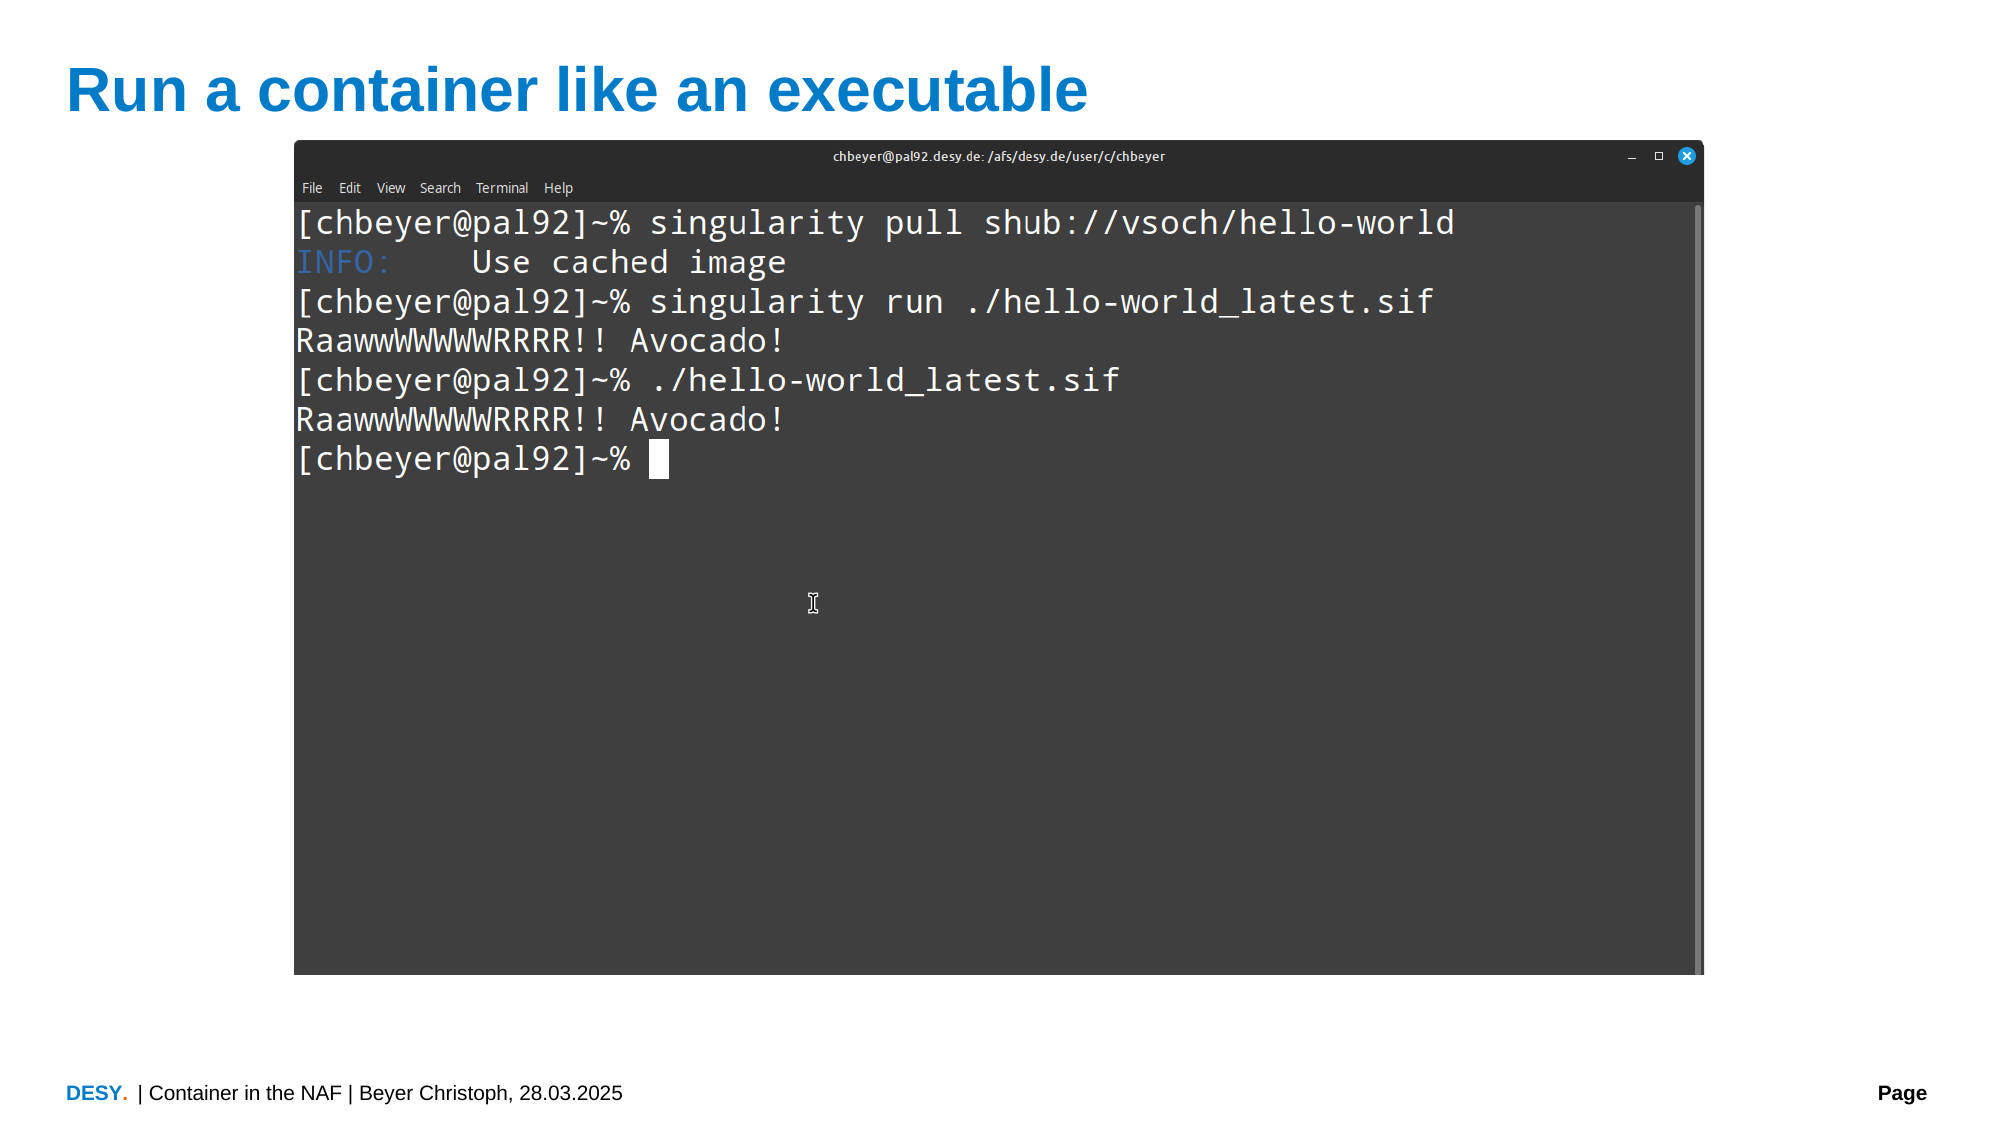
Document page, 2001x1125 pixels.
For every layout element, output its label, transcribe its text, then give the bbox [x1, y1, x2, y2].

title Run a container like an executable [66, 57, 1933, 132]
picture [294, 140, 1705, 975]
